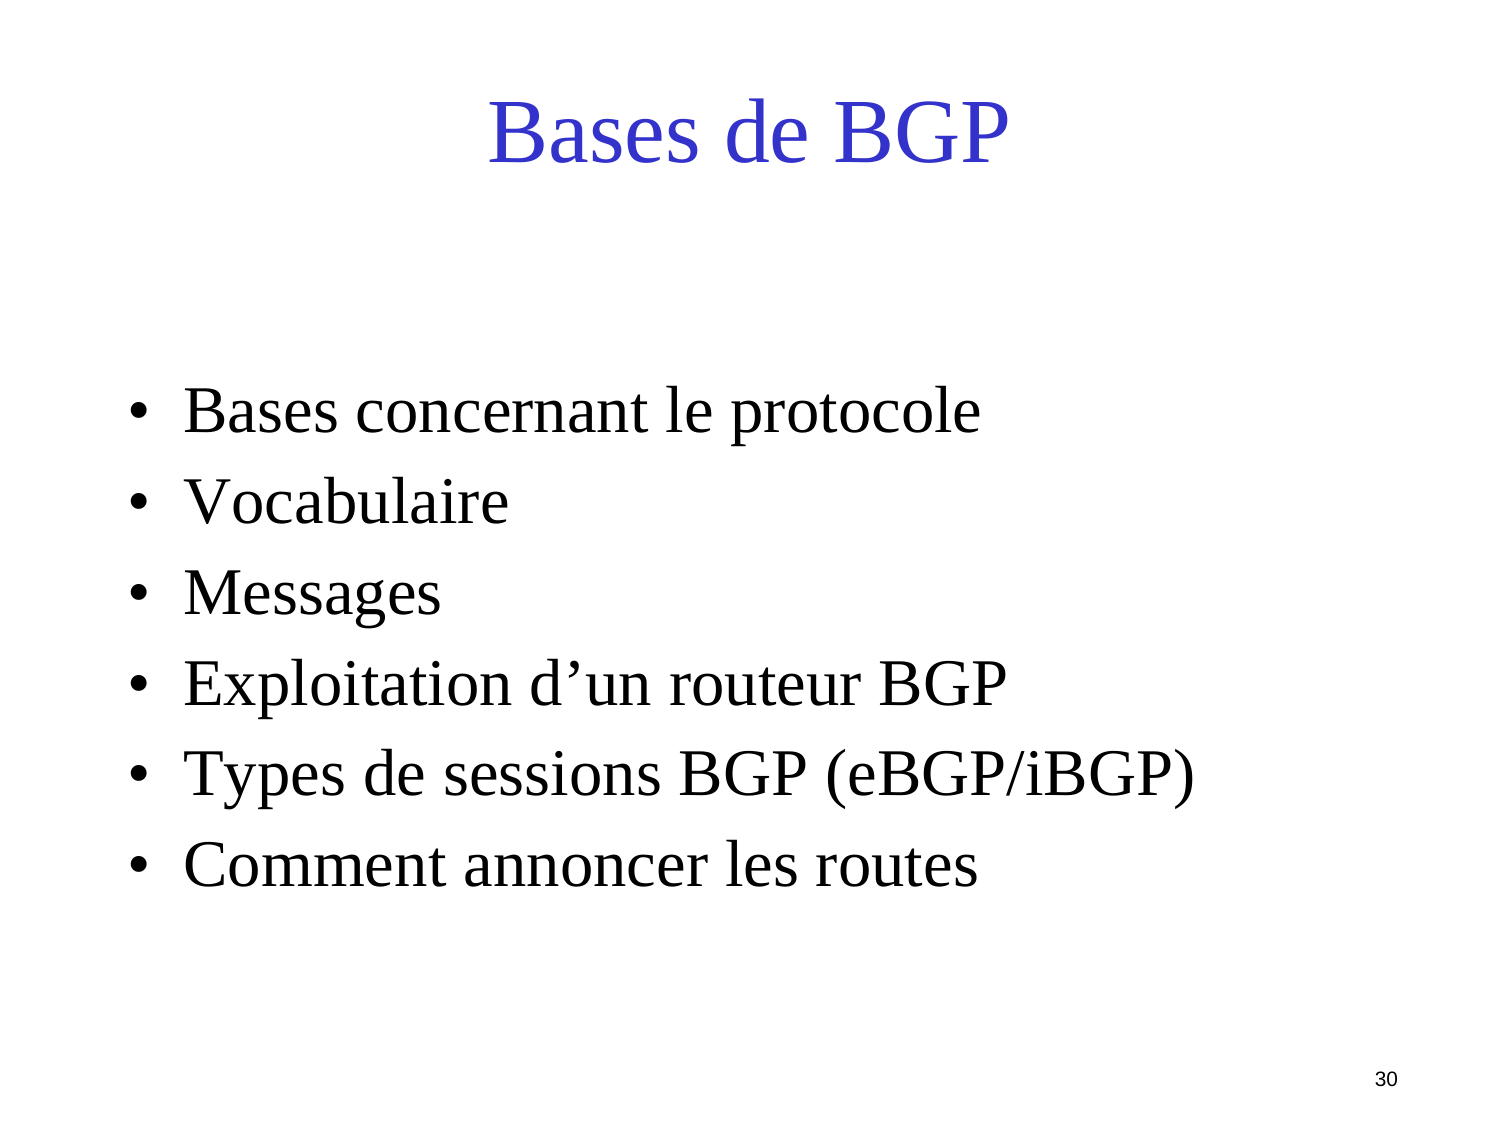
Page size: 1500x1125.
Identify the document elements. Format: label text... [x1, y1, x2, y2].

list Bases concernant le protocole Vocabulaire Messages Exploitation d’un routeur BGP Types de sessions BGP (eBGP/iBGP) Comment annoncer les routes [112, 275, 1388, 951]
title Bases de BGP [112, 37, 1388, 225]
